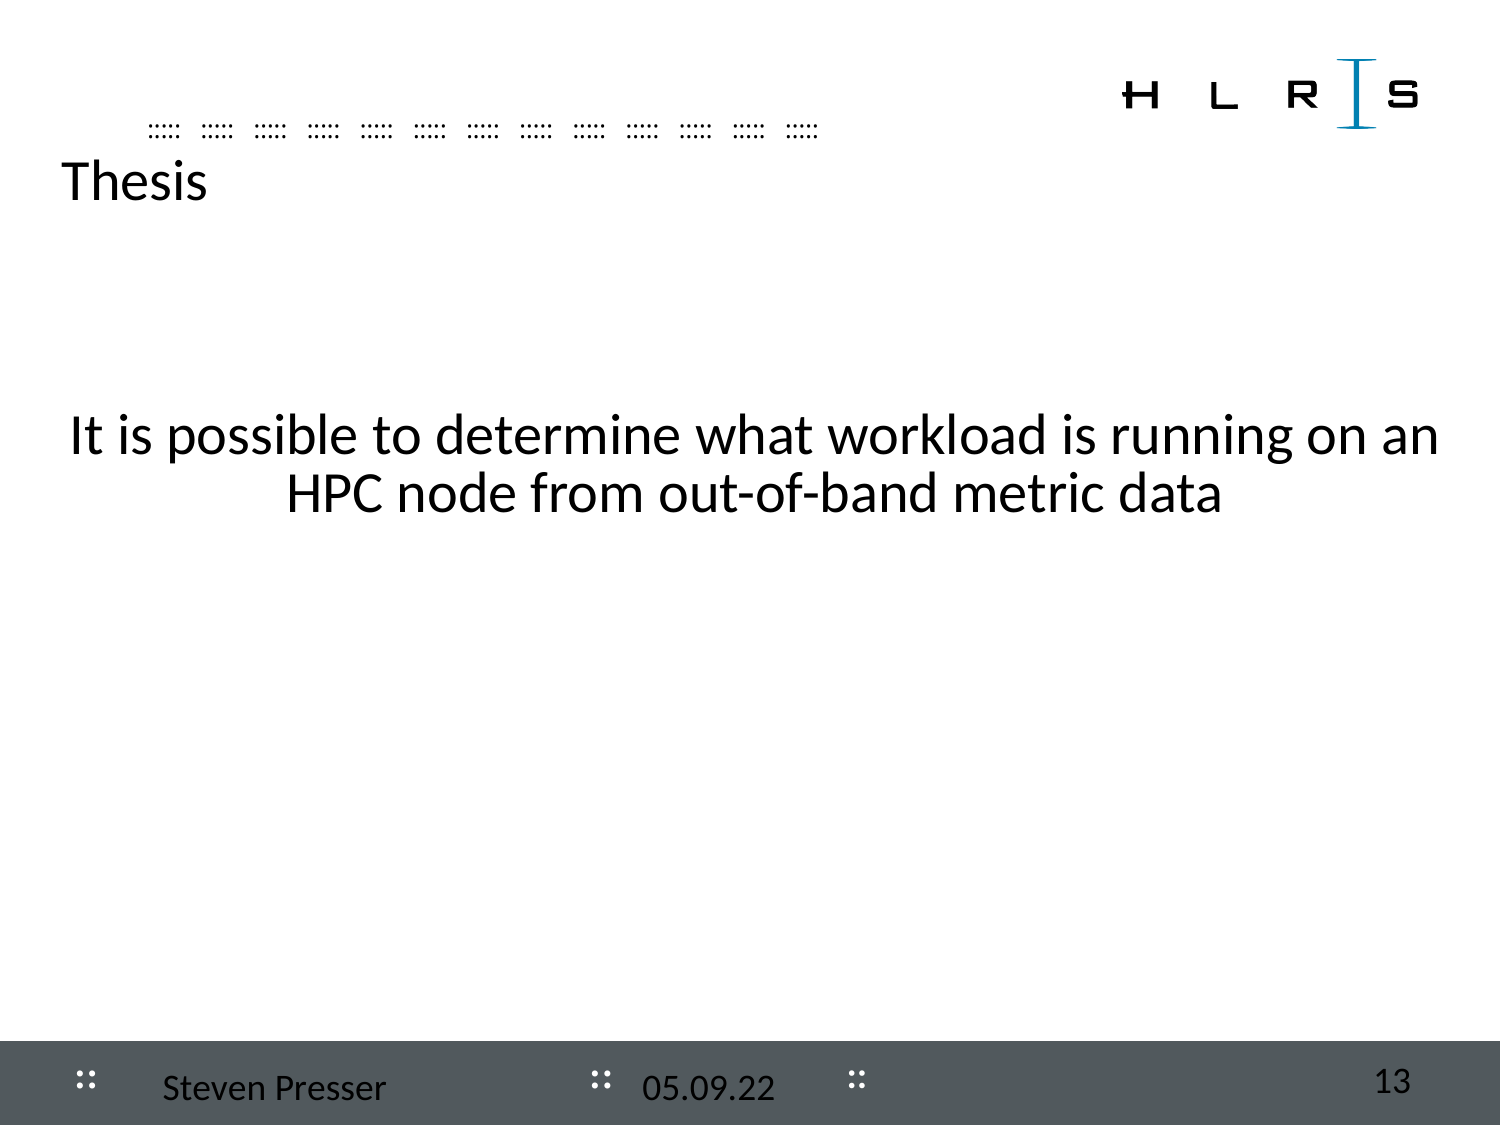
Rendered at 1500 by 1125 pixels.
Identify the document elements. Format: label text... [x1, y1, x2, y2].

picture [1122, 59, 1353, 108]
subtitle It is possible to determine what workload is running on an HPC node from out-of-band metric data [46, 108, 1464, 829]
picture [1360, 59, 1418, 108]
